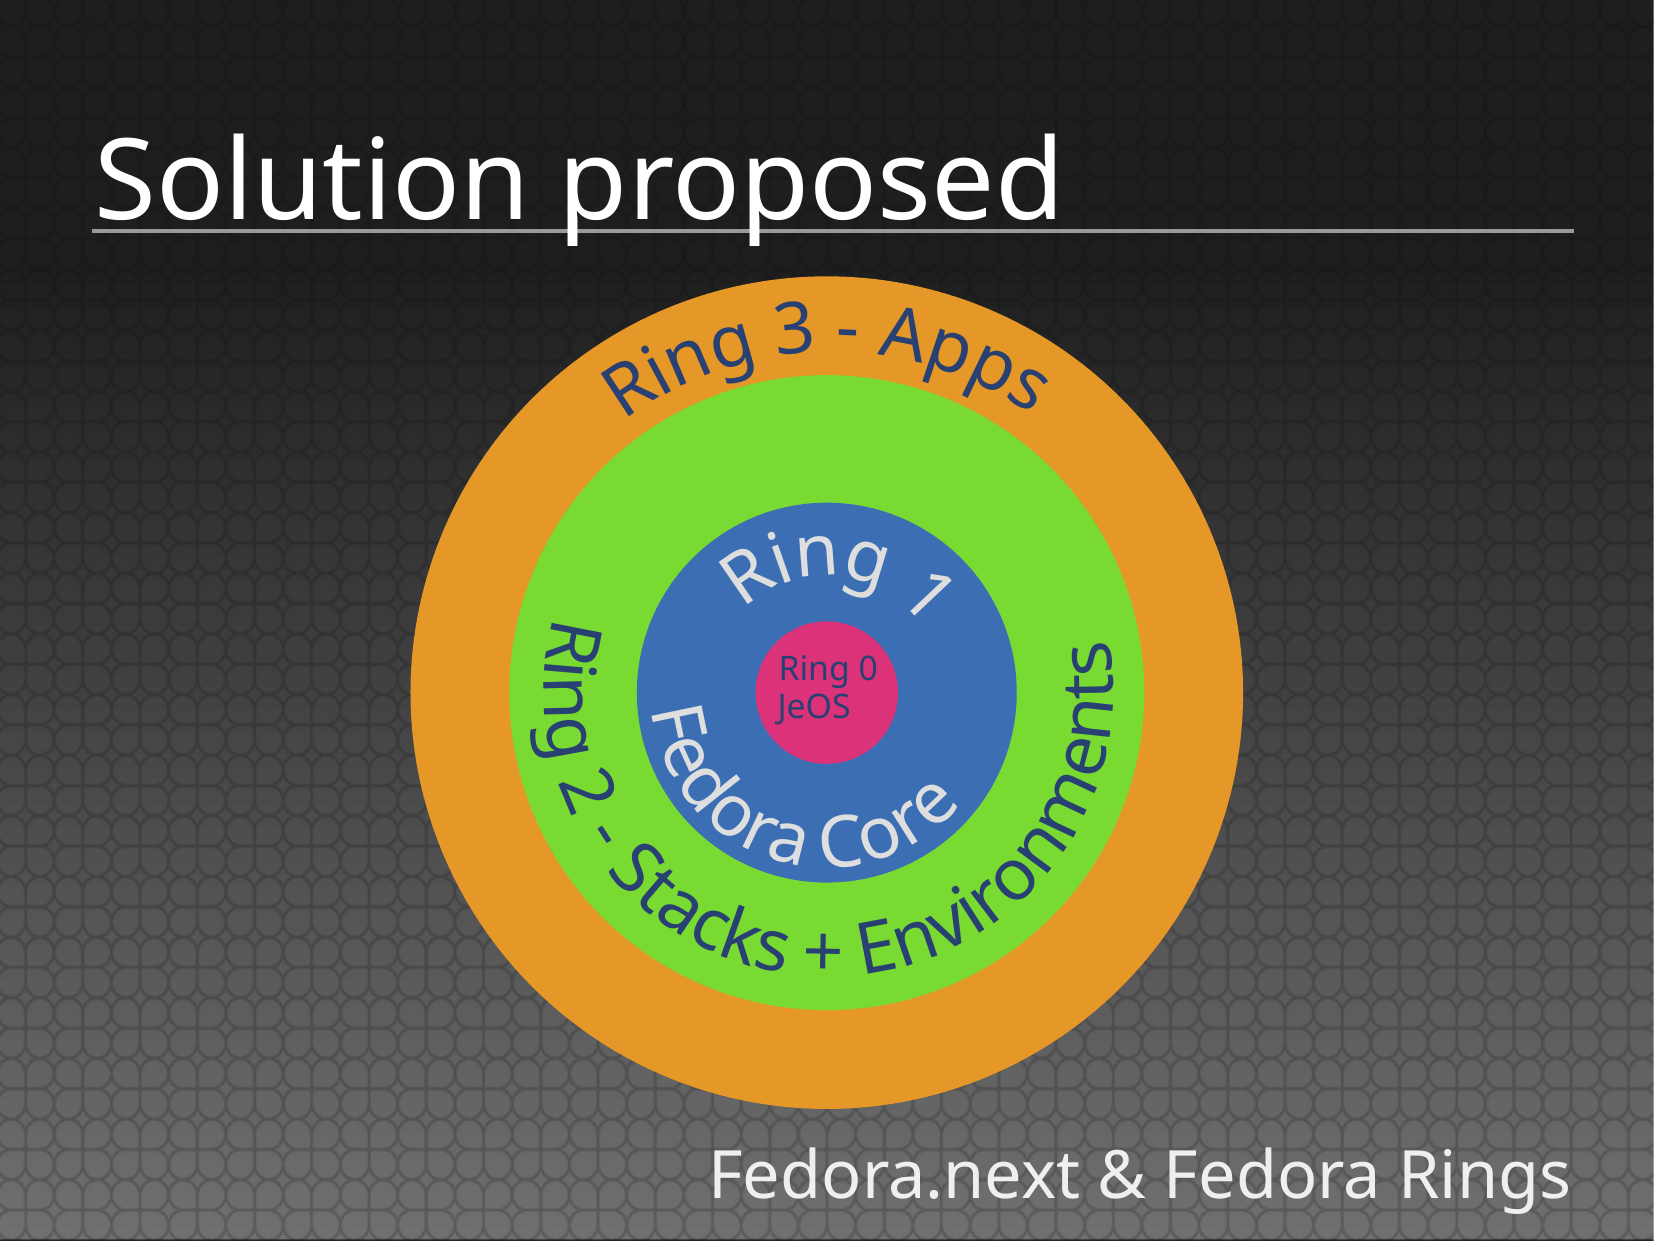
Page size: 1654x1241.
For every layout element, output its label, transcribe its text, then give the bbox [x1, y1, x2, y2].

list Fedora.next & Fedora Rings [105, 1030, 1573, 1219]
picture [0, 0, 1654, 1241]
title Solution proposed [94, 100, 1426, 251]
